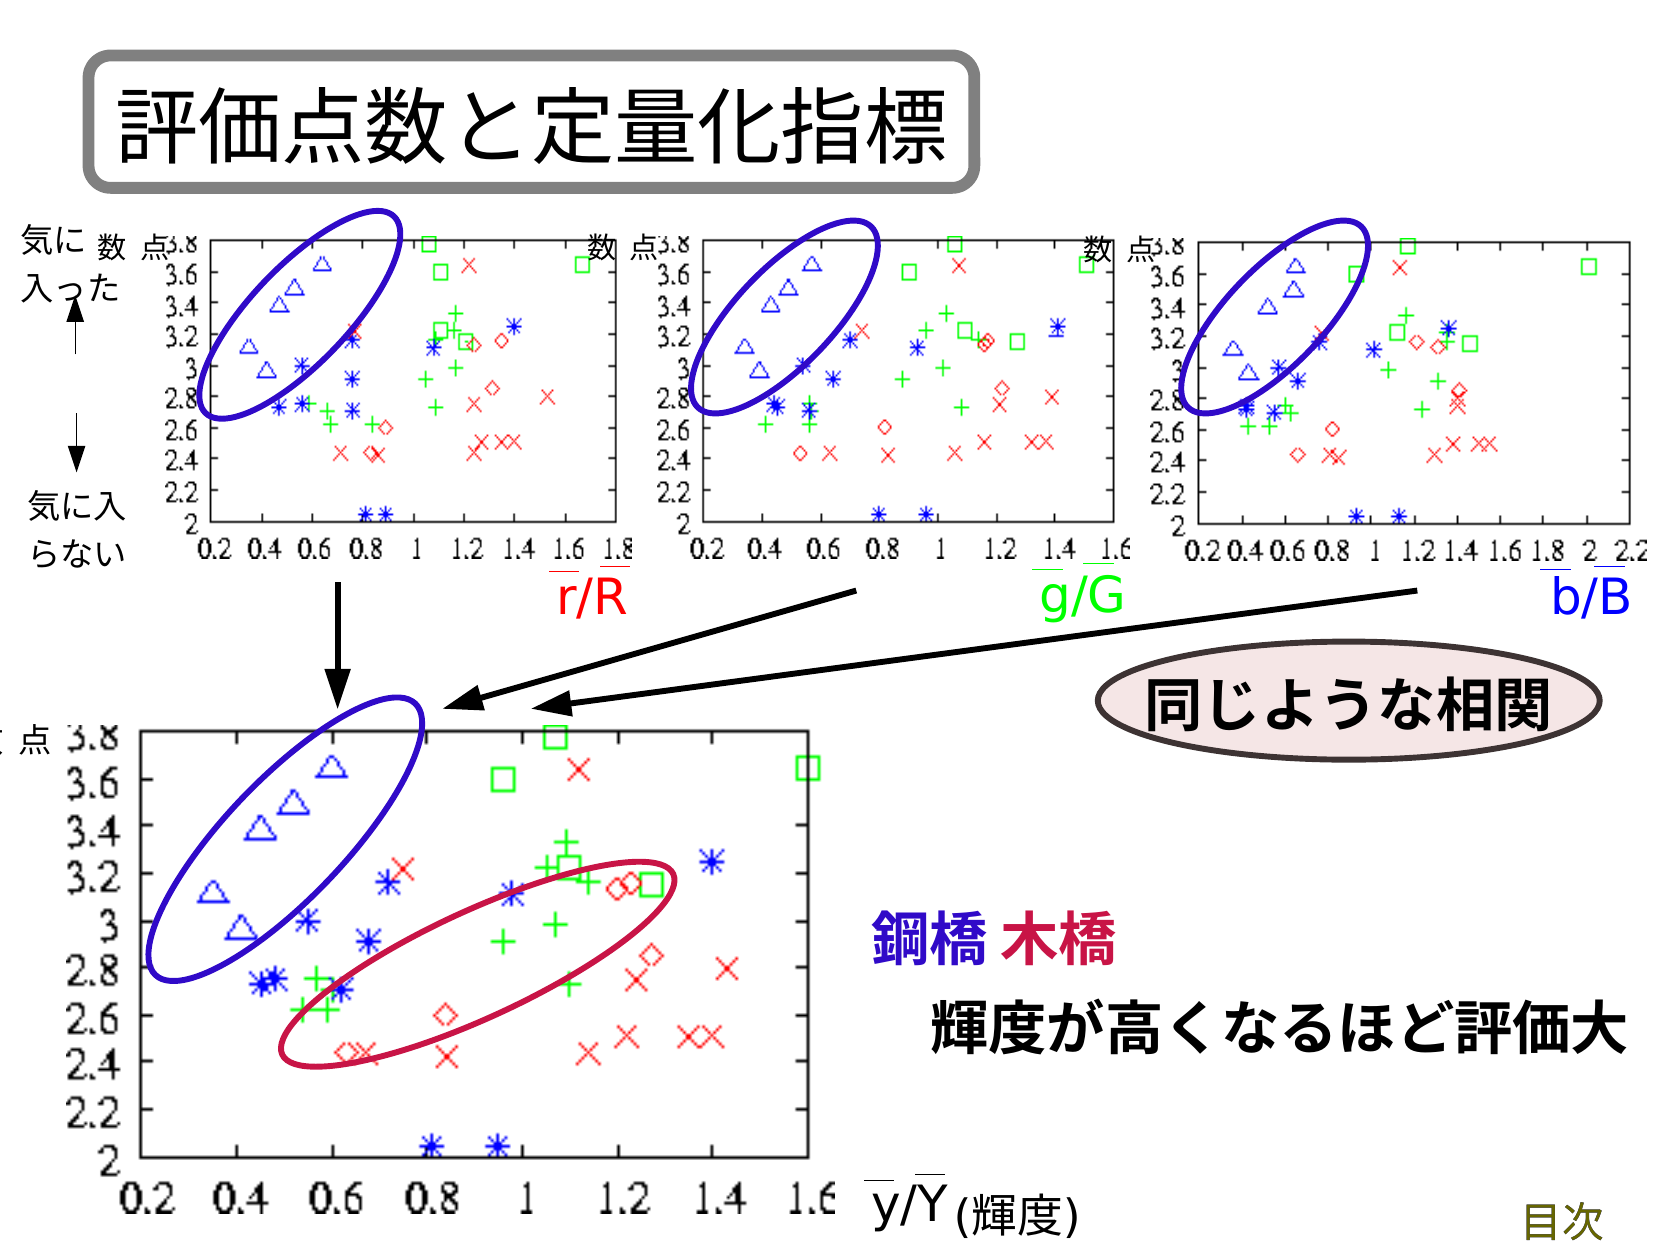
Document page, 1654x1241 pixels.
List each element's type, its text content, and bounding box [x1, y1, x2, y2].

text_box 点数 [0, 708, 67, 789]
picture [1150, 238, 1647, 562]
text_box y/Y [856, 1167, 975, 1241]
picture [606, 241, 611, 250]
text_box 輝度が高くなるほど評価大 [915, 974, 1654, 1063]
picture [1091, 245, 1103, 260]
text_box b/B [1535, 561, 1654, 650]
text_box 評価点数と定量化指標 [88, 55, 975, 188]
text_box 気に入らない [12, 472, 160, 560]
picture [203, 236, 397, 415]
picture [165, 236, 632, 559]
picture [595, 243, 607, 258]
picture [657, 236, 1130, 559]
text_box 同じような相関 [1097, 641, 1600, 760]
picture [1185, 238, 1365, 410]
text_box 目次 [1505, 1181, 1625, 1241]
picture [695, 236, 874, 410]
text_box 点数 [611, 218, 674, 298]
text_box 点数 [119, 218, 184, 298]
text_box r/R [541, 561, 660, 650]
picture [152, 725, 419, 977]
text_box g/G [1024, 558, 1144, 647]
picture [596, 236, 605, 245]
text_box 気に入った [5, 206, 154, 296]
picture [1092, 236, 1101, 247]
text_box 鋼橋 木橋 [856, 885, 1152, 975]
picture [66, 725, 835, 1214]
text_box (輝度) [938, 1172, 1096, 1241]
text_box 点数 [1105, 219, 1170, 300]
